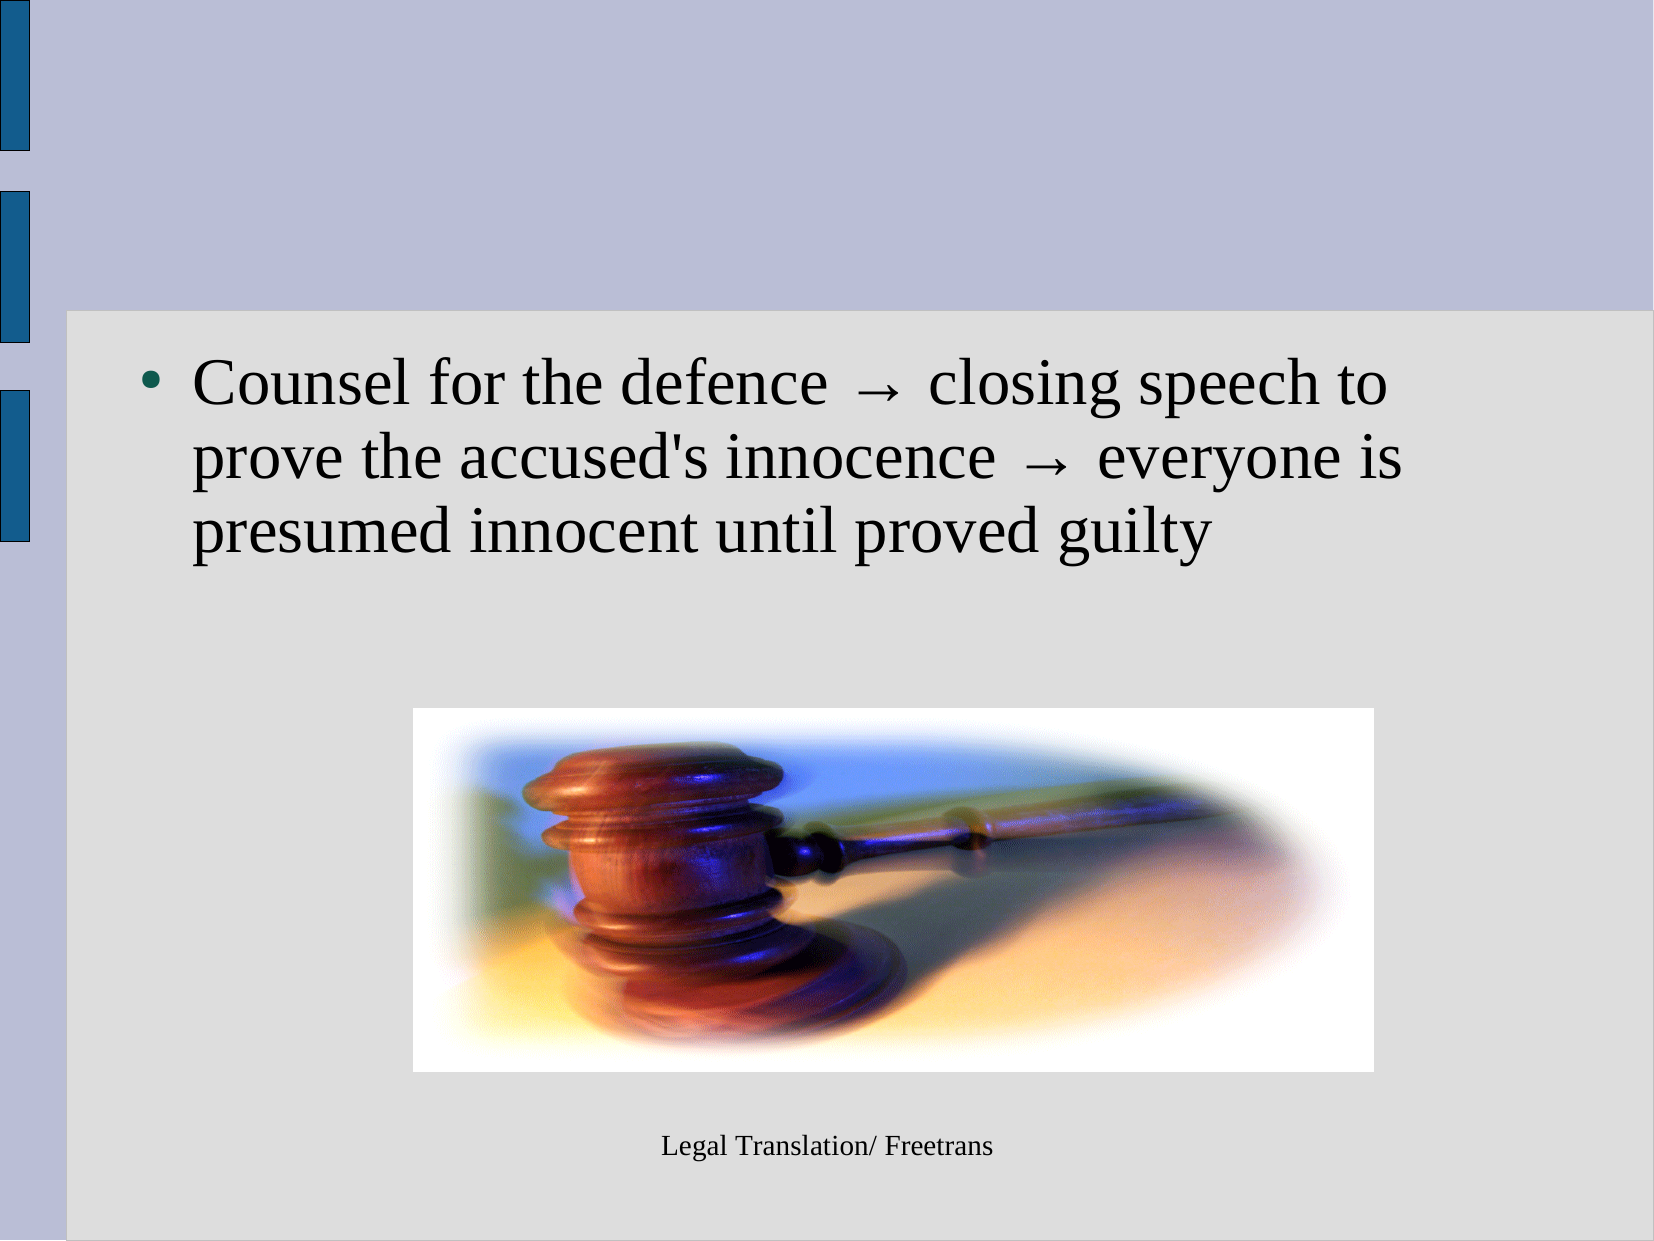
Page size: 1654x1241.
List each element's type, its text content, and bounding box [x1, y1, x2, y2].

picture [413, 708, 1374, 1072]
list Counsel for the defence → closing speech to prove the accused's innocence → everyone is presumed innocent until proved guilty [121, 344, 1534, 1127]
